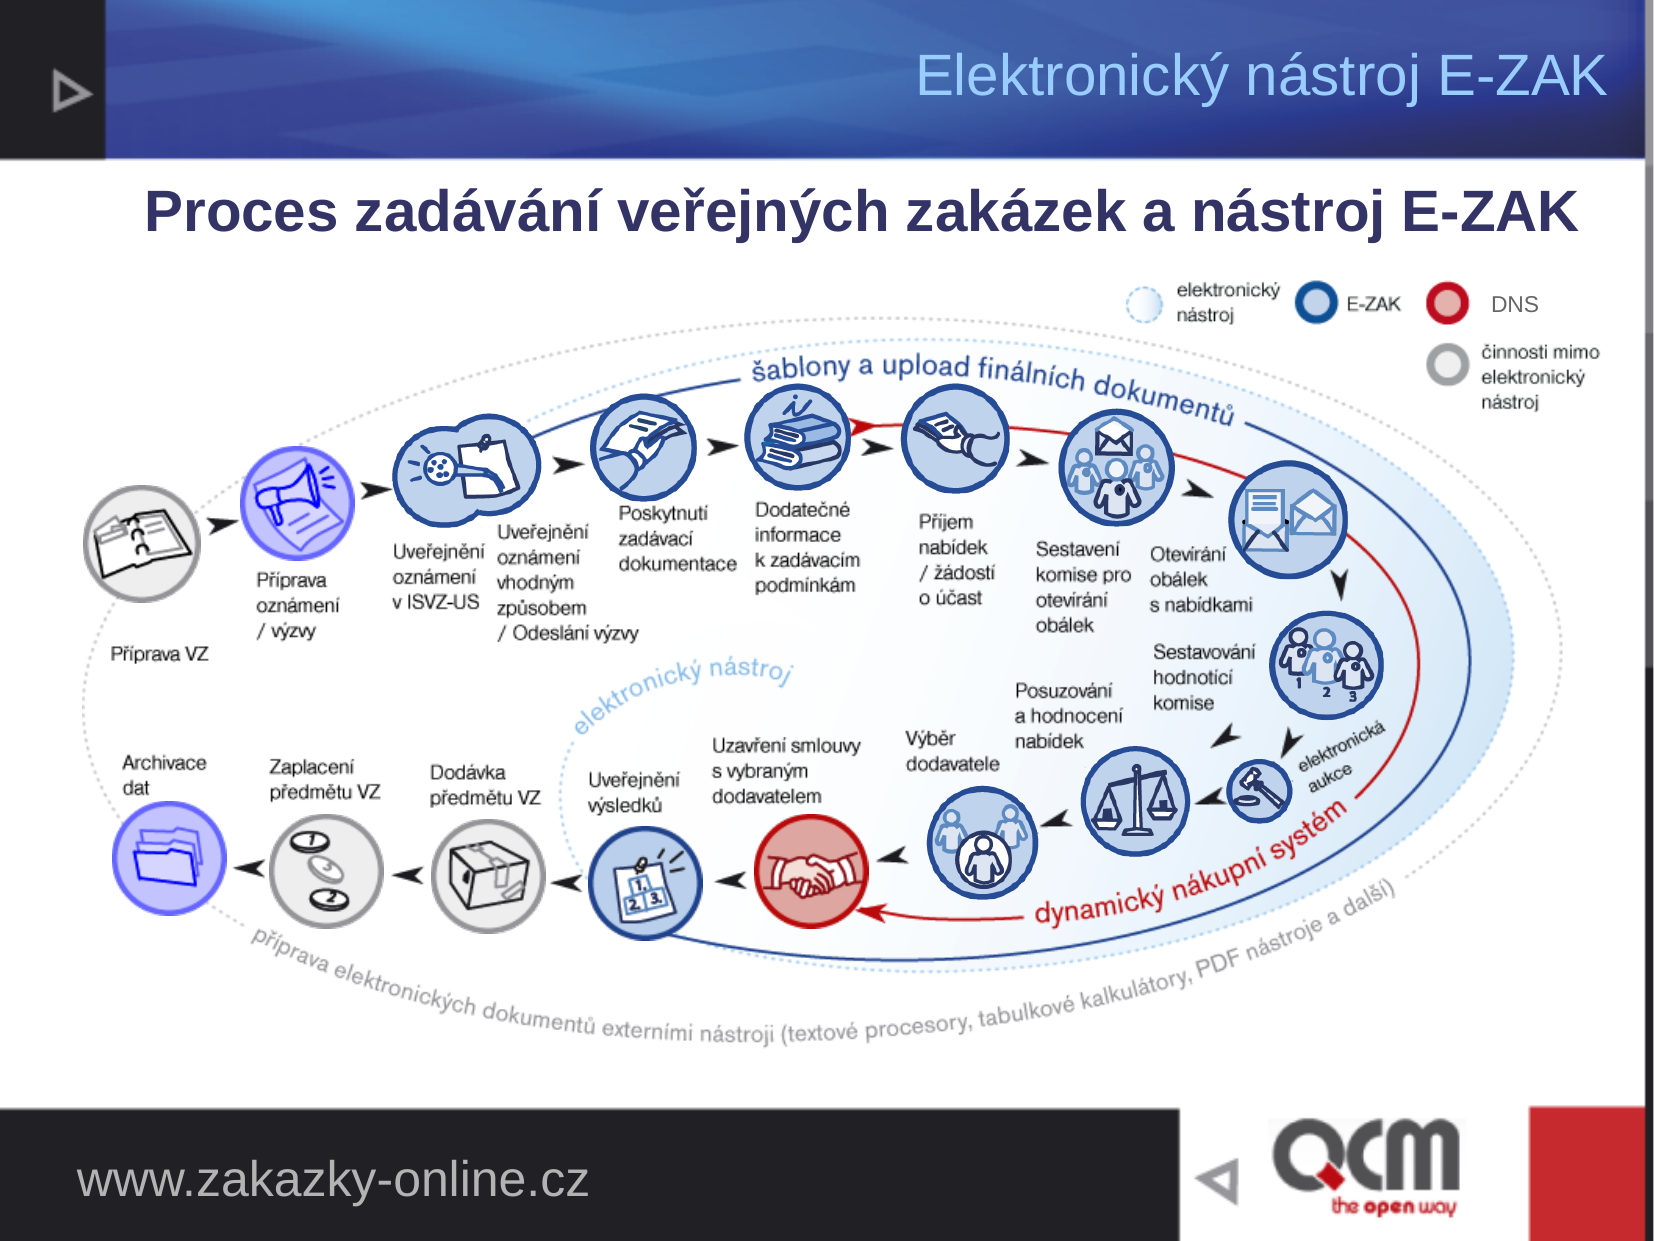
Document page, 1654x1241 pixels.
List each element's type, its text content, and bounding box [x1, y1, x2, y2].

picture [0, 0, 1654, 1241]
text_box DNS [1476, 270, 1611, 340]
text_box Proces zadávání veřejných zakázek a nástroj E-ZAK [129, 171, 1607, 272]
